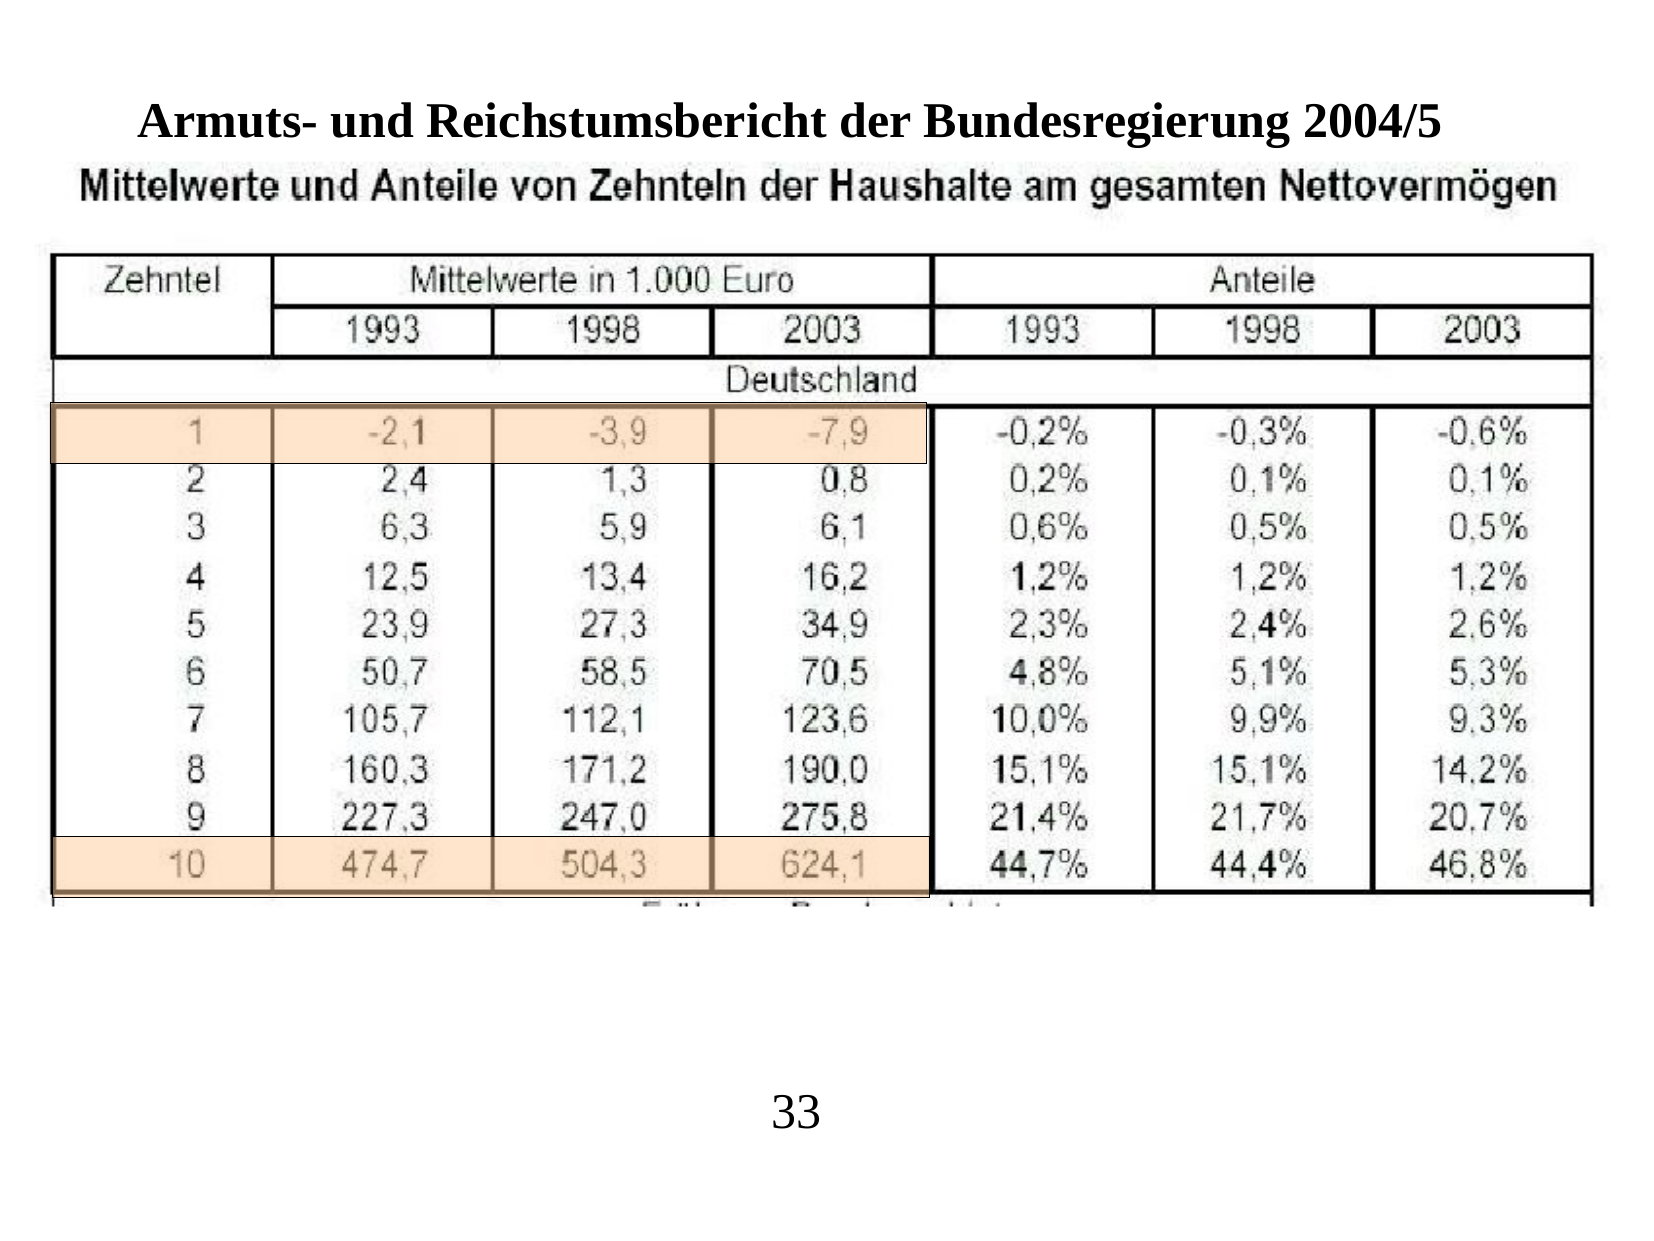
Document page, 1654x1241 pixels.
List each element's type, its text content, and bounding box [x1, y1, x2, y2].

text_box [50, 402, 933, 483]
text_box [52, 836, 930, 898]
picture [4, 108, 1645, 1115]
text_box Armuts- und Reichstumsbericht der Bundesregierung 2004/5 [137, 92, 1443, 159]
text_box <Foliennummer> [801, 1084, 952, 1146]
